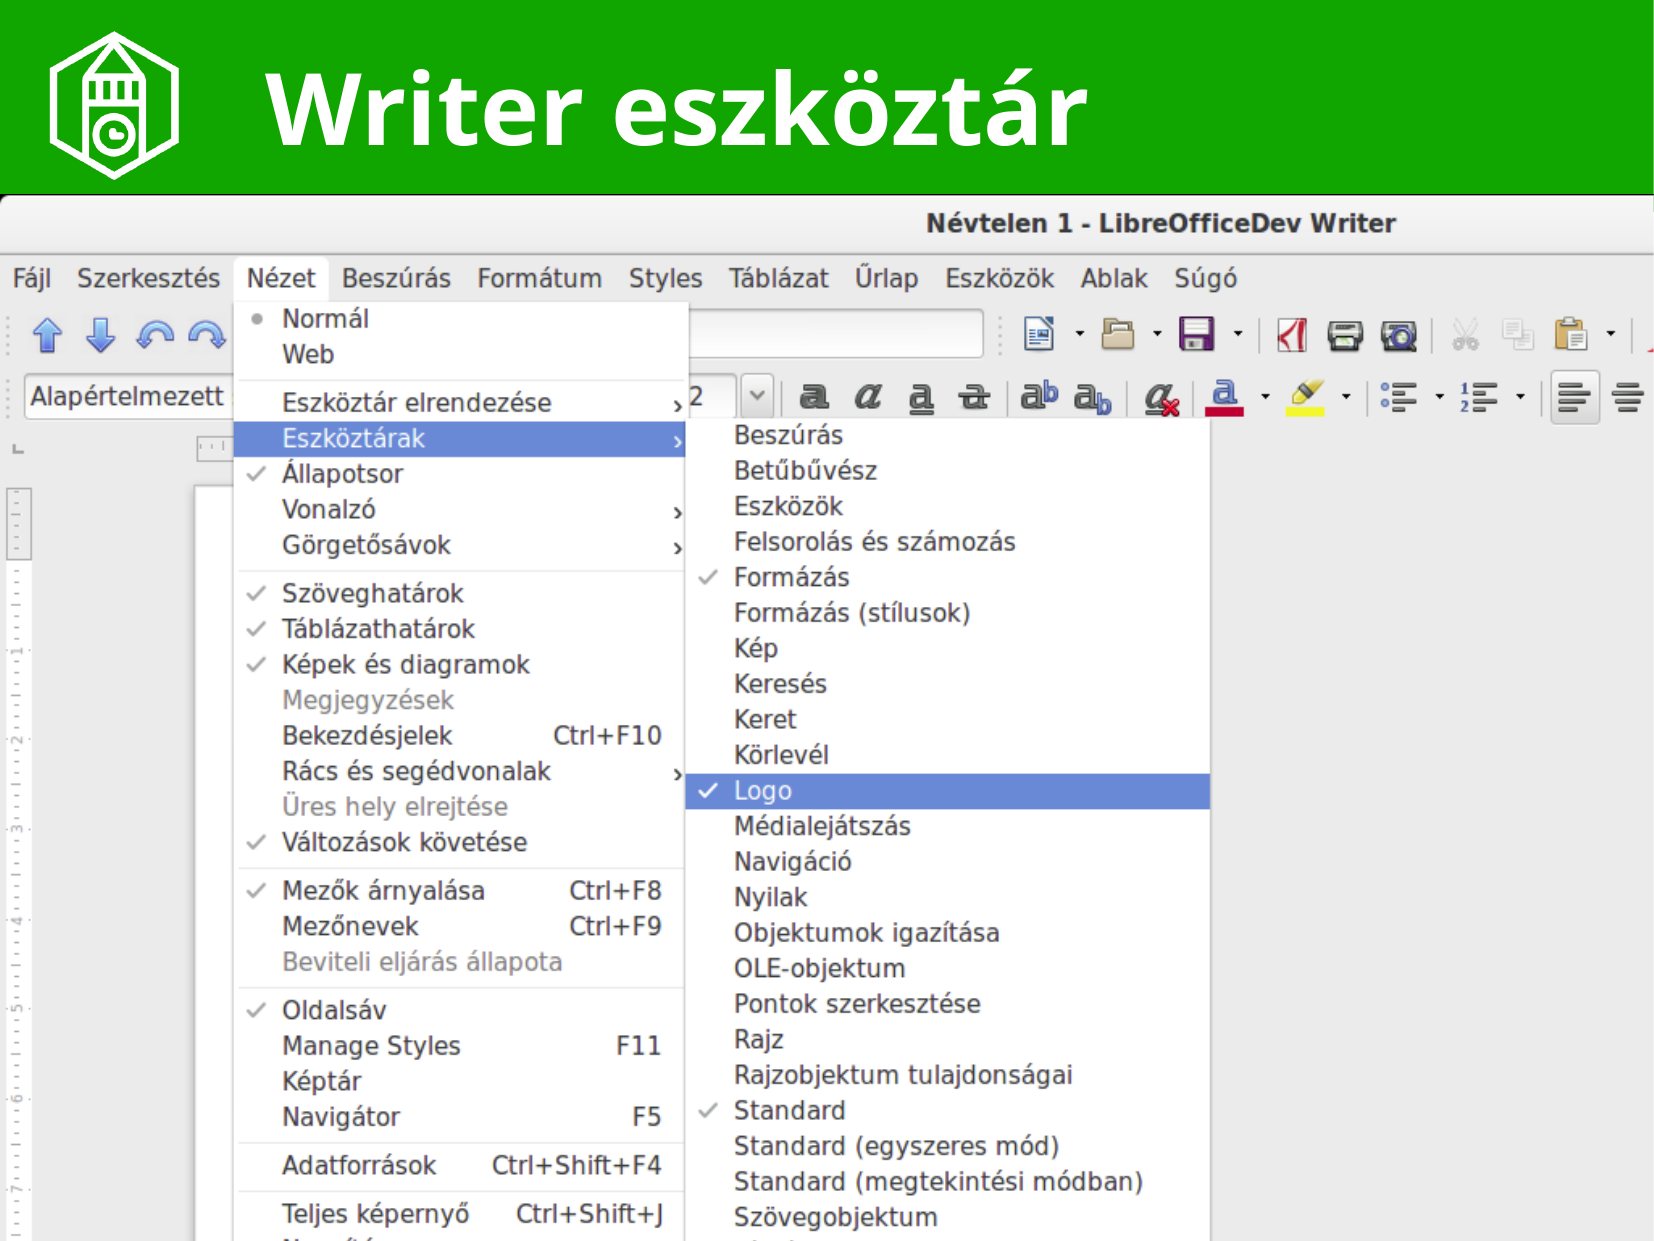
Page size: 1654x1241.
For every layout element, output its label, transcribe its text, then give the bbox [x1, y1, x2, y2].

title Writer eszköztár [265, 3, 1366, 194]
picture [0, 0, 1654, 1241]
